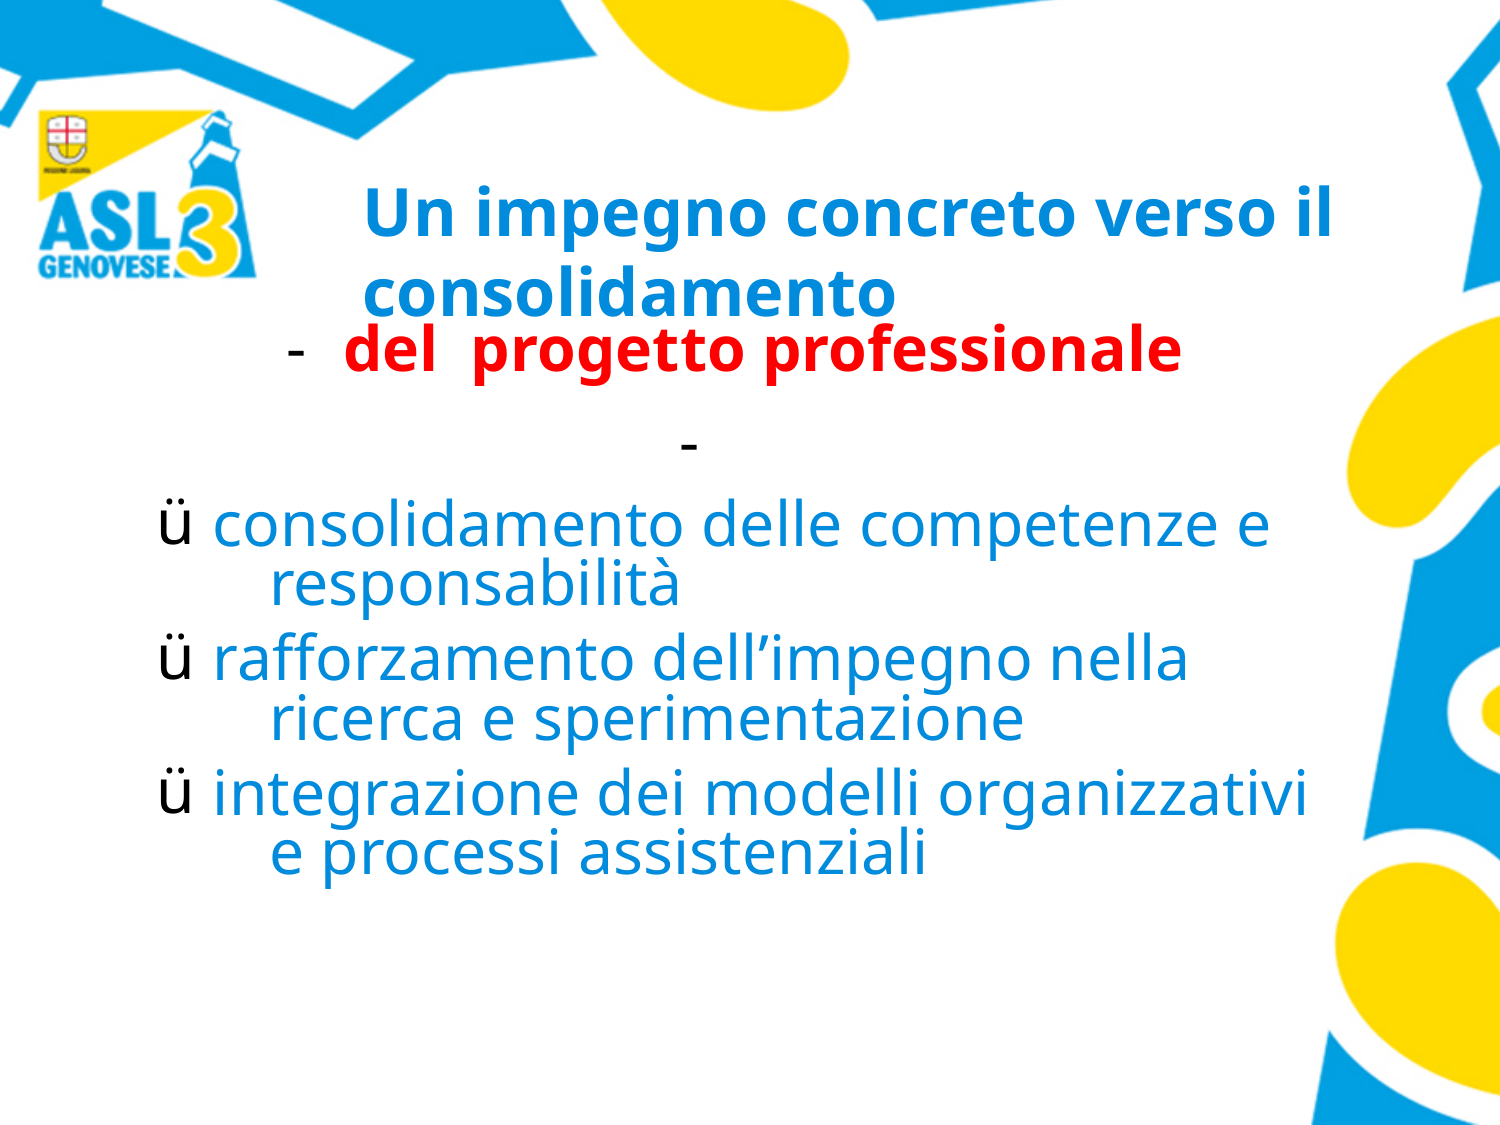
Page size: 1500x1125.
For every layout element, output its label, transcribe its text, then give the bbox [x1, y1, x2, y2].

list del progetto professionale consolidamento delle competenze e responsabilità rafforzamento dell’impegno nella ricerca e sperimentazione integrazione dei modelli organizzativi e processi assistenziali [141, 316, 1330, 1060]
title Un impegno concreto verso il consolidamento [347, 162, 1410, 279]
